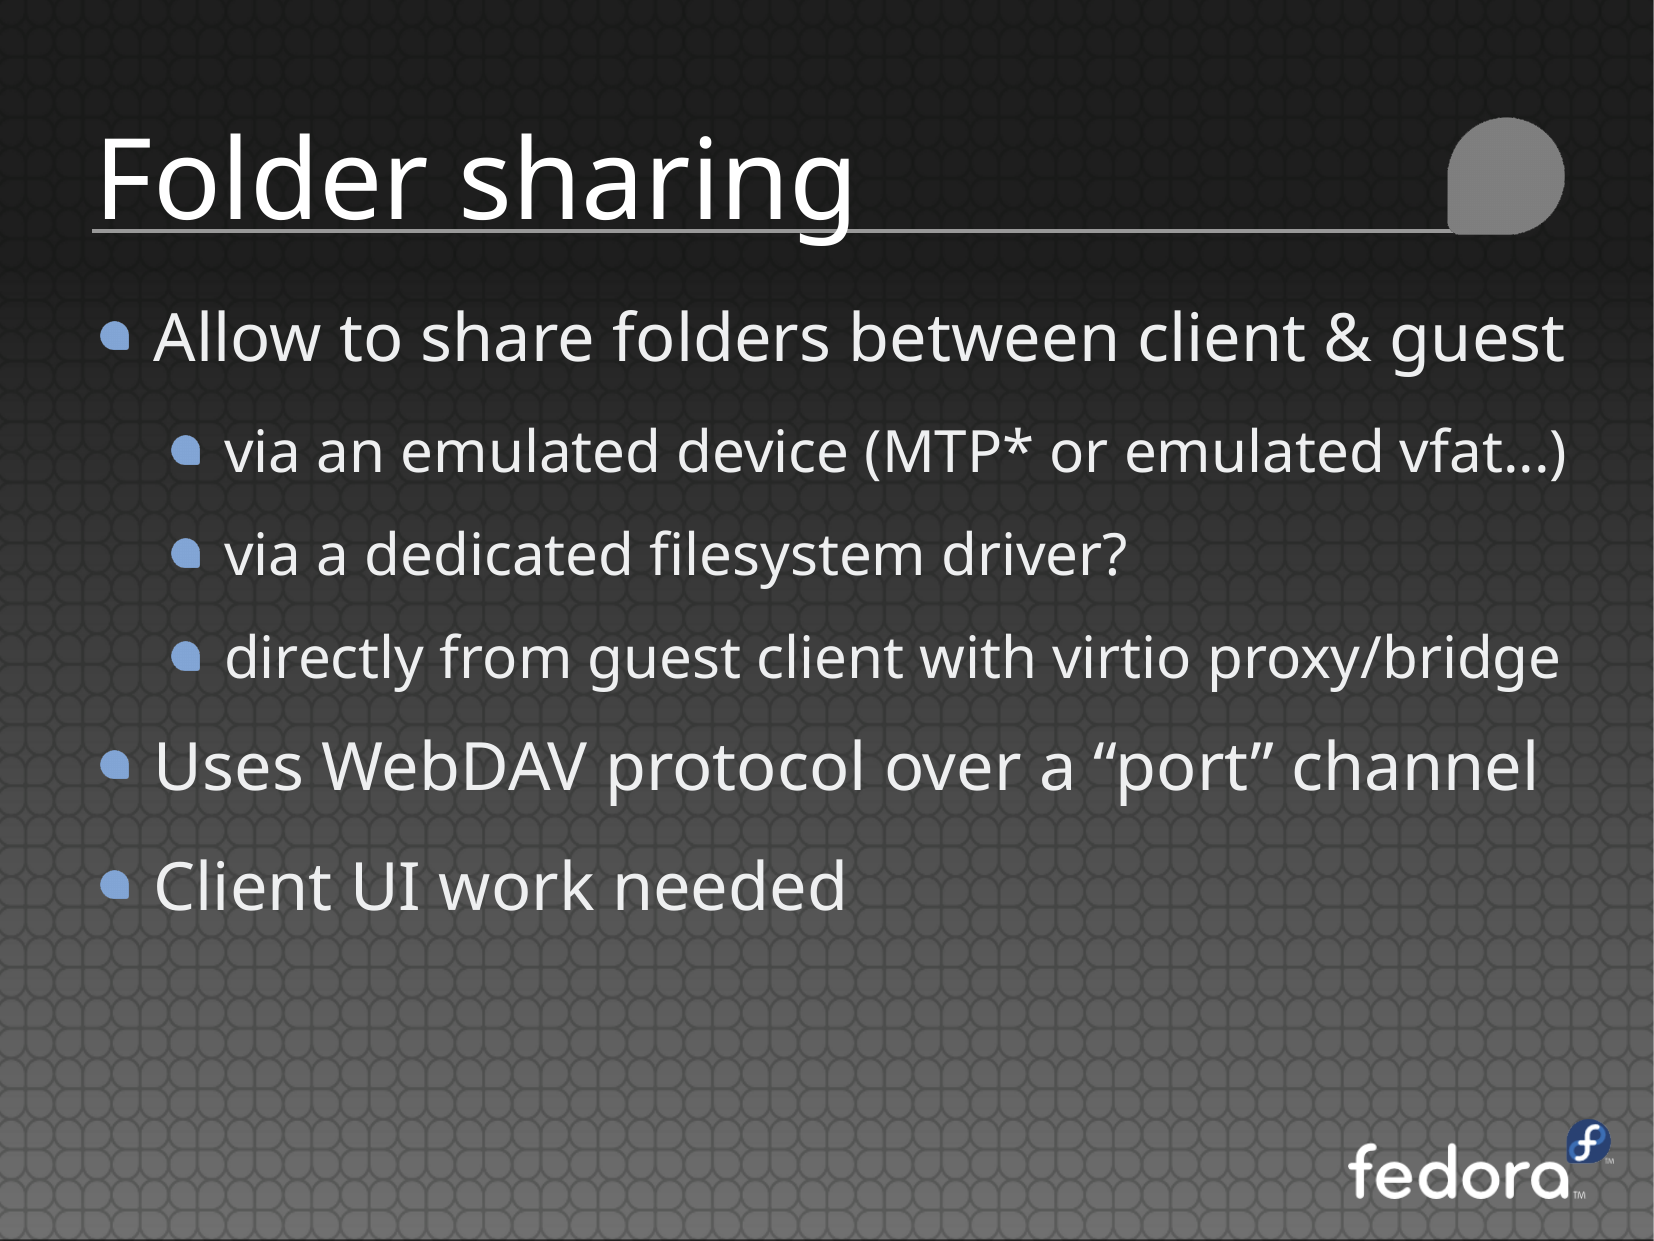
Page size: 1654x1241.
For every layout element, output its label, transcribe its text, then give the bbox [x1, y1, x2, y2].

list Allow to share folders between client & guest via an emulated device (MTP* or emulated vfat...) via a dedicated filesystem driver? directly from guest client with virtio proxy/bridge Uses WebDAV protocol over a “port” channel Client UI work needed [82, 290, 1571, 1094]
picture [0, 0, 1654, 1241]
title Folder sharing [94, 100, 1426, 251]
